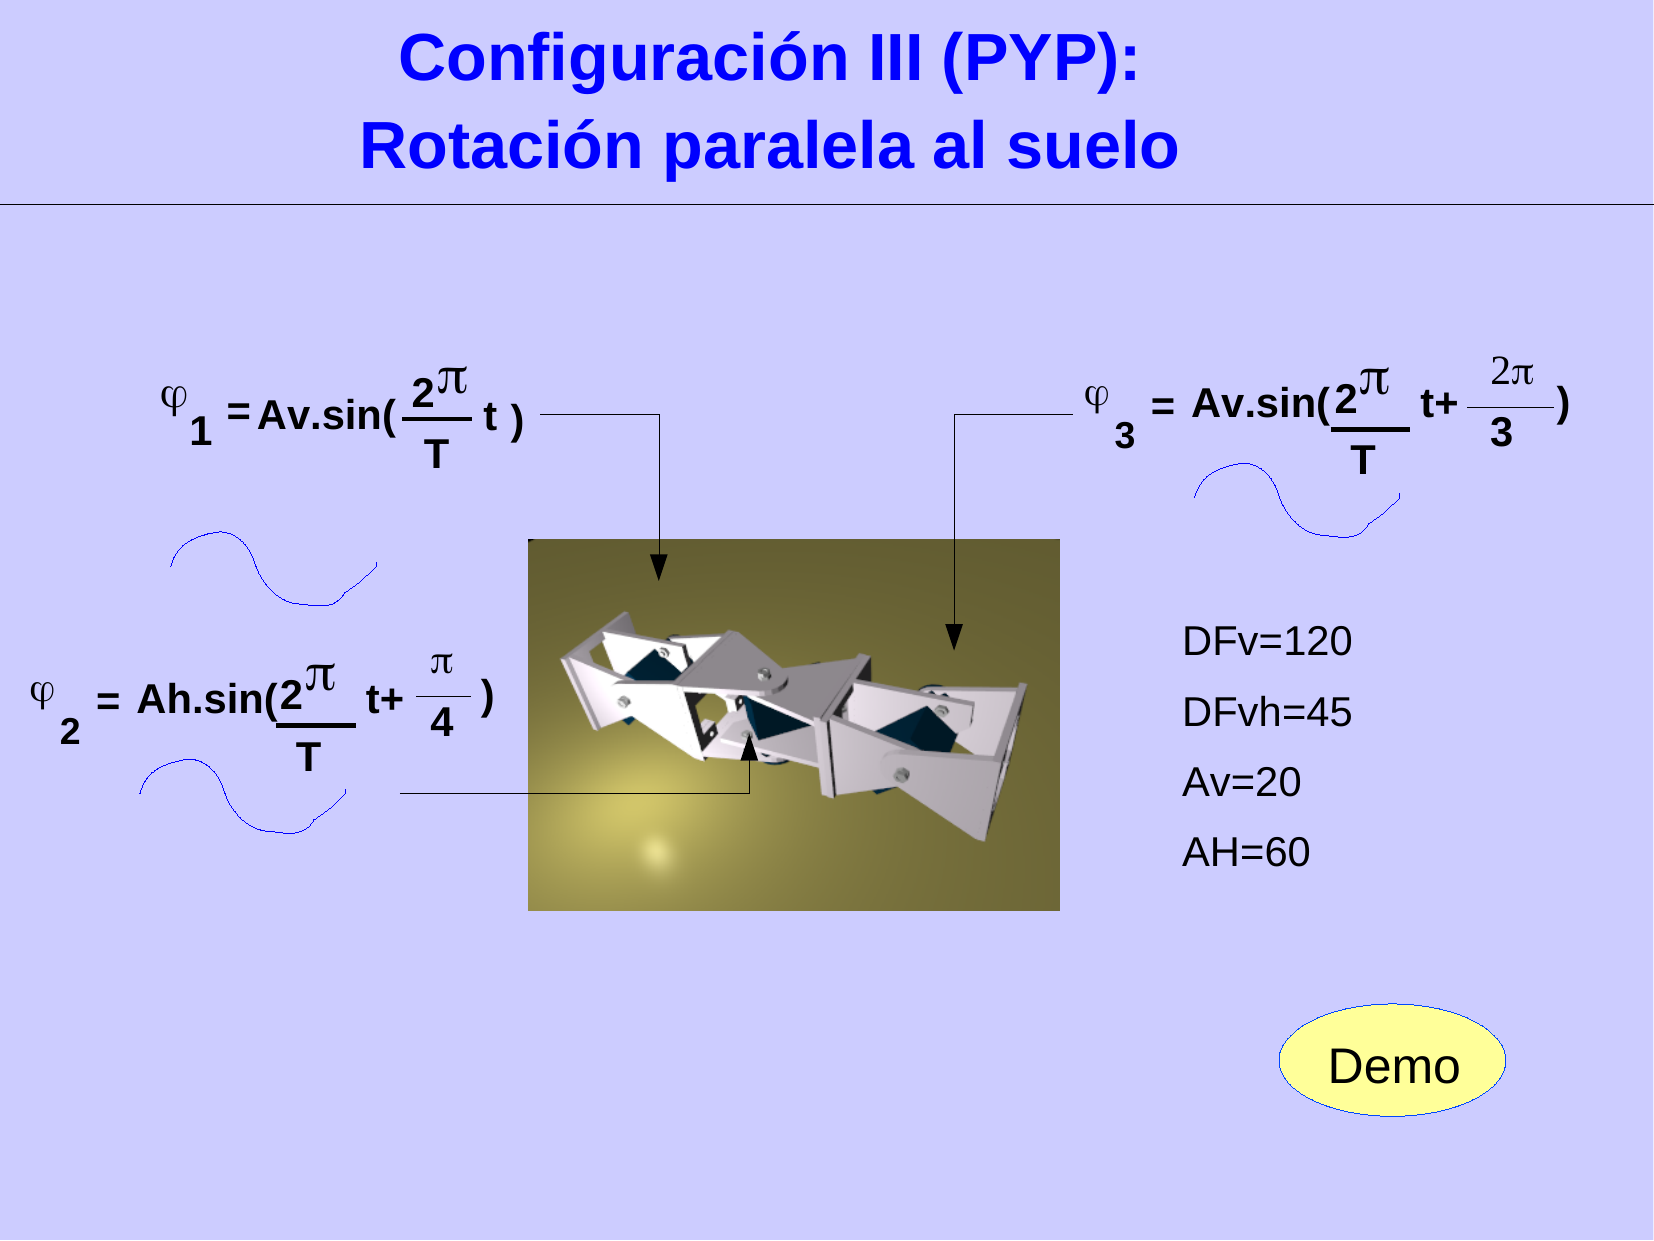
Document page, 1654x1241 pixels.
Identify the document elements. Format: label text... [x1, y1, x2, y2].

text_box DFv=120 DFvh=45 Av=20 AH=60 [1170, 618, 1497, 876]
text_box ) [510, 396, 528, 464]
text_box T [295, 733, 331, 807]
text_box j [160, 376, 191, 437]
title Configuración III (PYP): Rotación paralela al suelo [132, 0, 1408, 191]
text_box Av.sin( [1191, 380, 1331, 449]
text_box = [1150, 382, 1182, 451]
text_box j [1084, 376, 1117, 446]
text_box Ah.sin( [136, 676, 279, 745]
text_box = [226, 387, 256, 455]
text_box t+ [1420, 379, 1460, 427]
text_box [1279, 1003, 1506, 1117]
text_box 2 [411, 369, 440, 437]
text_box p [304, 651, 337, 726]
text_box t+ [365, 675, 405, 723]
text_box 3 [1114, 414, 1137, 466]
text_box Demo [1327, 1038, 1459, 1094]
text_box 2p [1490, 355, 1536, 407]
text_box 2 [59, 710, 83, 762]
text_box 4 [430, 698, 460, 757]
text_box p [437, 354, 473, 429]
text_box ) [480, 672, 499, 741]
picture [528, 539, 1060, 911]
text_box p [430, 645, 460, 696]
text_box 2 [279, 671, 312, 746]
text_box 3 [1490, 409, 1537, 468]
text_box p [1359, 355, 1391, 430]
text_box T [423, 430, 455, 498]
text_box j [29, 672, 62, 742]
text_box 1 [189, 408, 213, 472]
text_box ) [1556, 378, 1575, 447]
text_box = [96, 678, 128, 747]
text_box 2 [1334, 375, 1367, 450]
text_box t [483, 392, 517, 461]
text_box Av.sin( [256, 391, 397, 460]
text_box T [1350, 437, 1386, 511]
